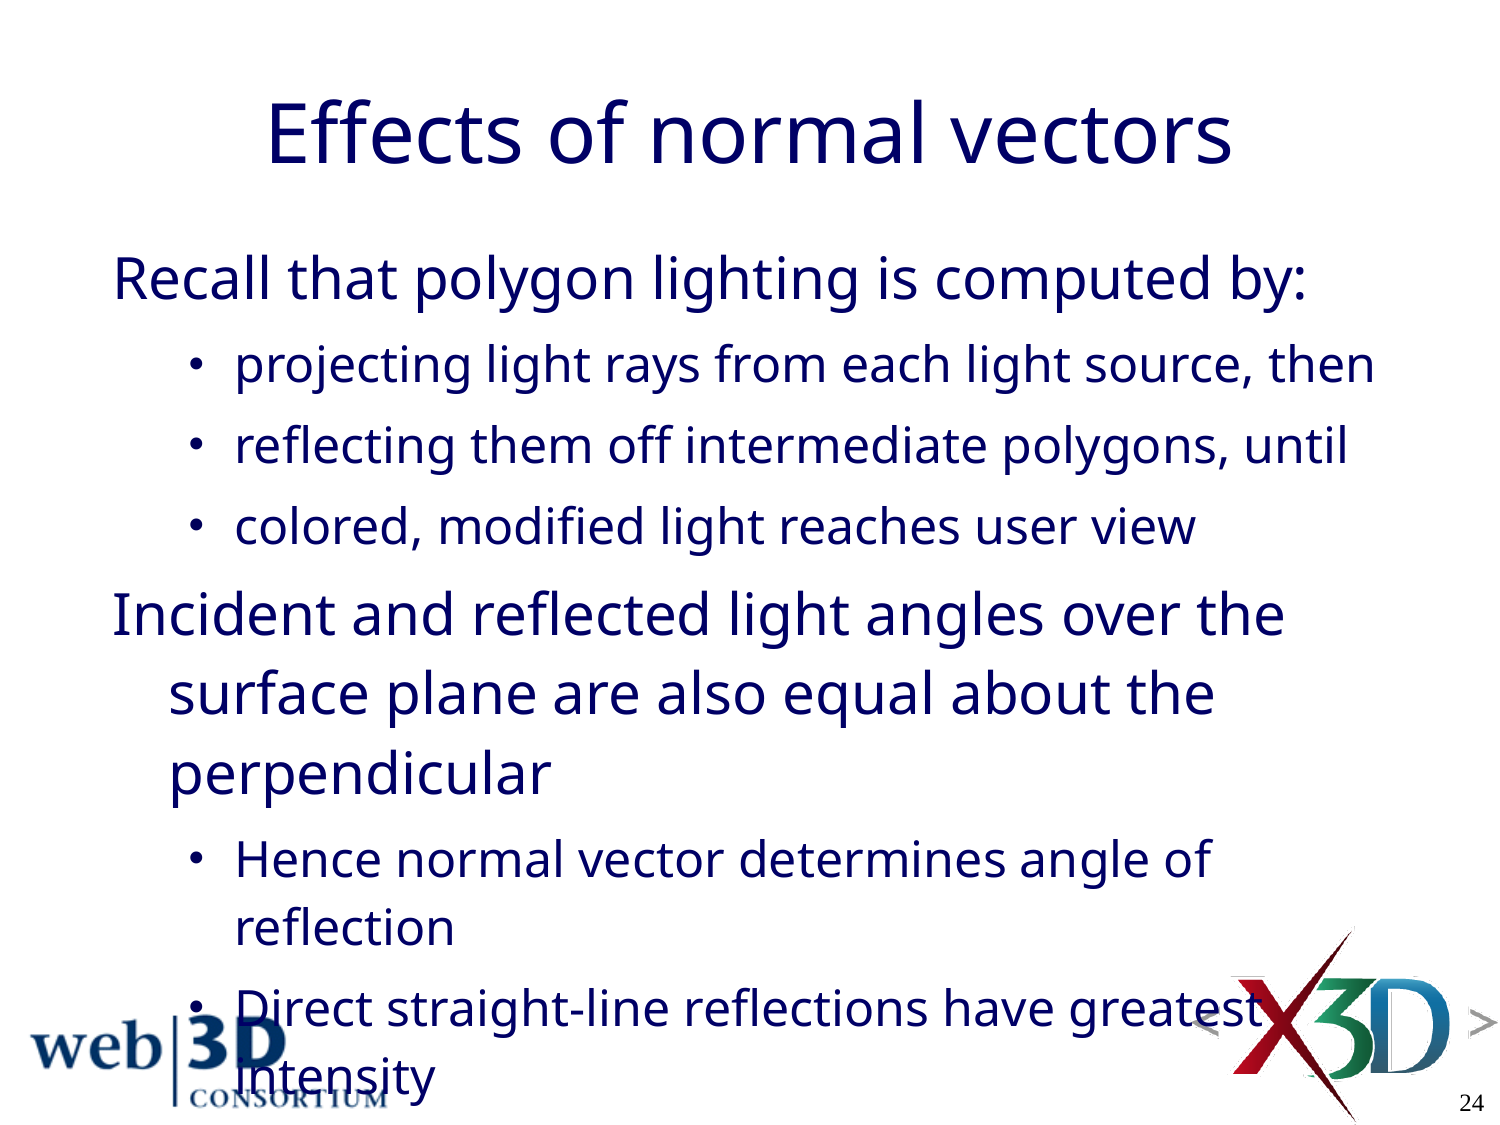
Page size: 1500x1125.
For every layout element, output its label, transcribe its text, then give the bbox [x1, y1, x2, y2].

list Recall that polygon lighting is computed by: projecting light rays from each light source, then reflecting them off intermediate polygons, until colored, modified light reaches user view Incident and reflected light angles over the surface plane are also equal about the perpendicular Hence normal vector determines angle of reflection Direct straight-line reflections have greatest intensity Varying the direction of normal vectors can change the perceived brightness of each reflection, thus providing a special effect [112, 237, 1426, 1021]
picture [12, 998, 413, 1118]
picture [1187, 926, 1500, 1125]
title Effects of normal vectors [112, 44, 1388, 218]
